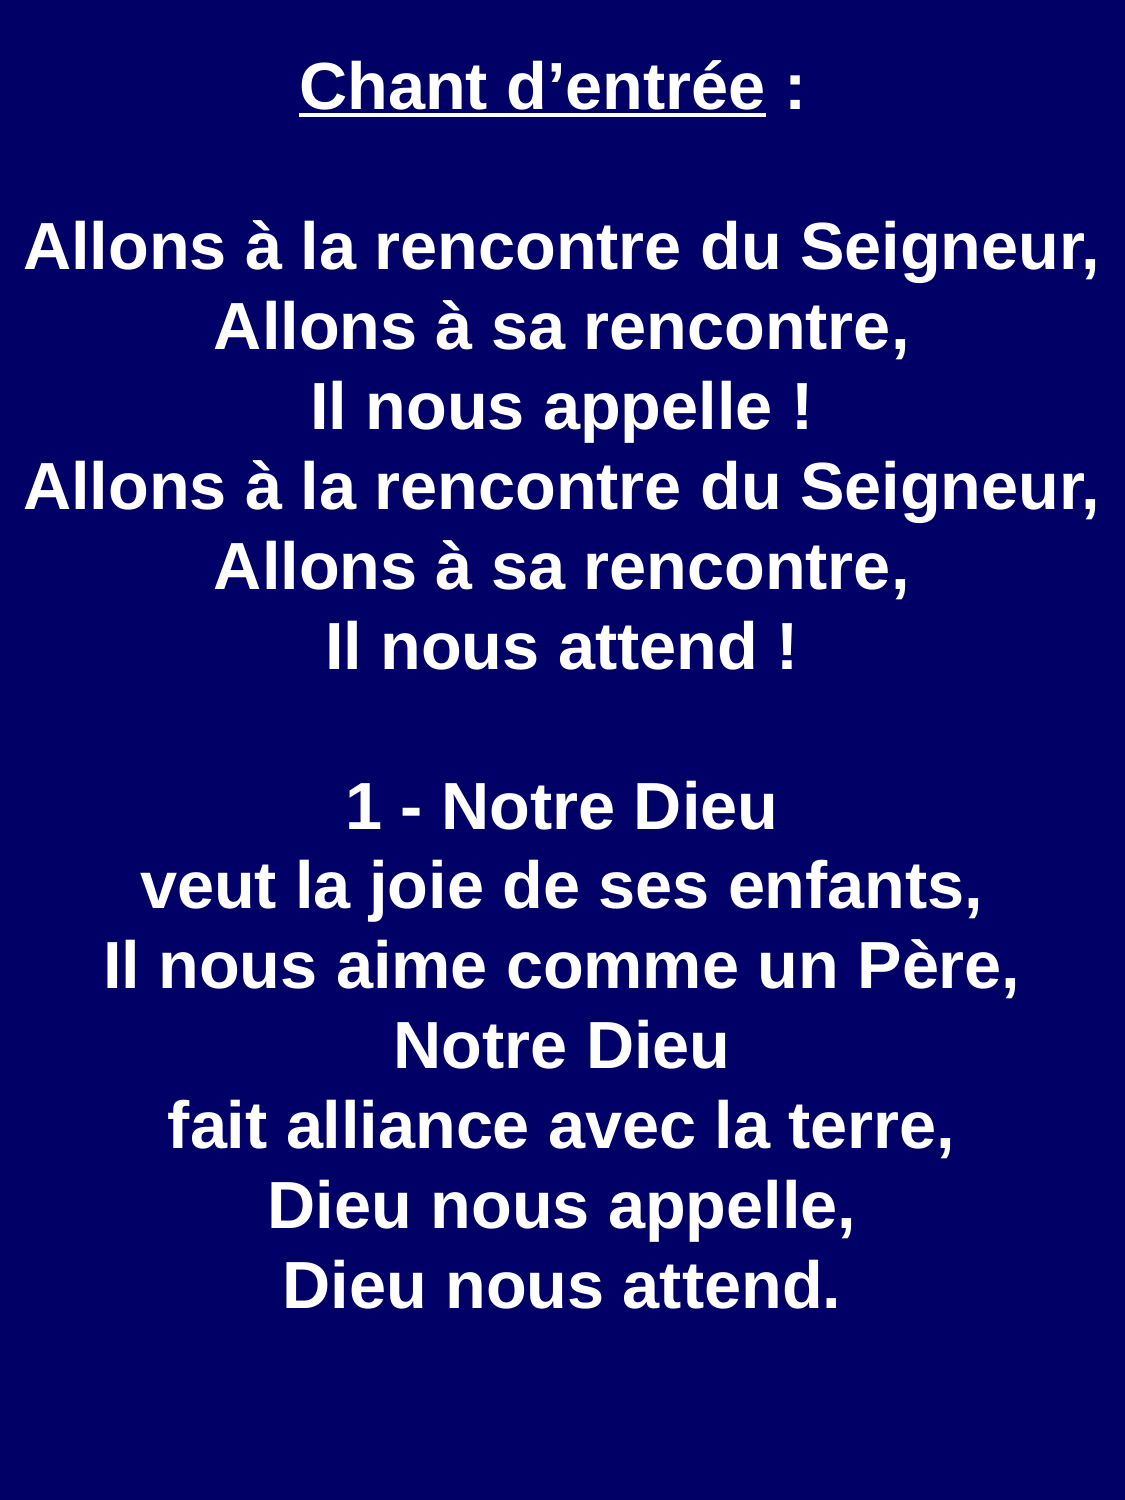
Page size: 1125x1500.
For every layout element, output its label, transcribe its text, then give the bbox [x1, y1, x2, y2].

text_box Chant d’entrée : Allons à la rencontre du Seigneur, Allons à sa rencontre, Il nous appelle ! Allons à la rencontre du Seigneur, Allons à sa rencontre, Il nous attend ! 1 - Notre Dieu veut la joie de ses enfants, Il nous aime comme un Père, Notre Dieu fait alliance avec la terre, Dieu nous appelle, Dieu nous attend. [0, 35, 1125, 1500]
